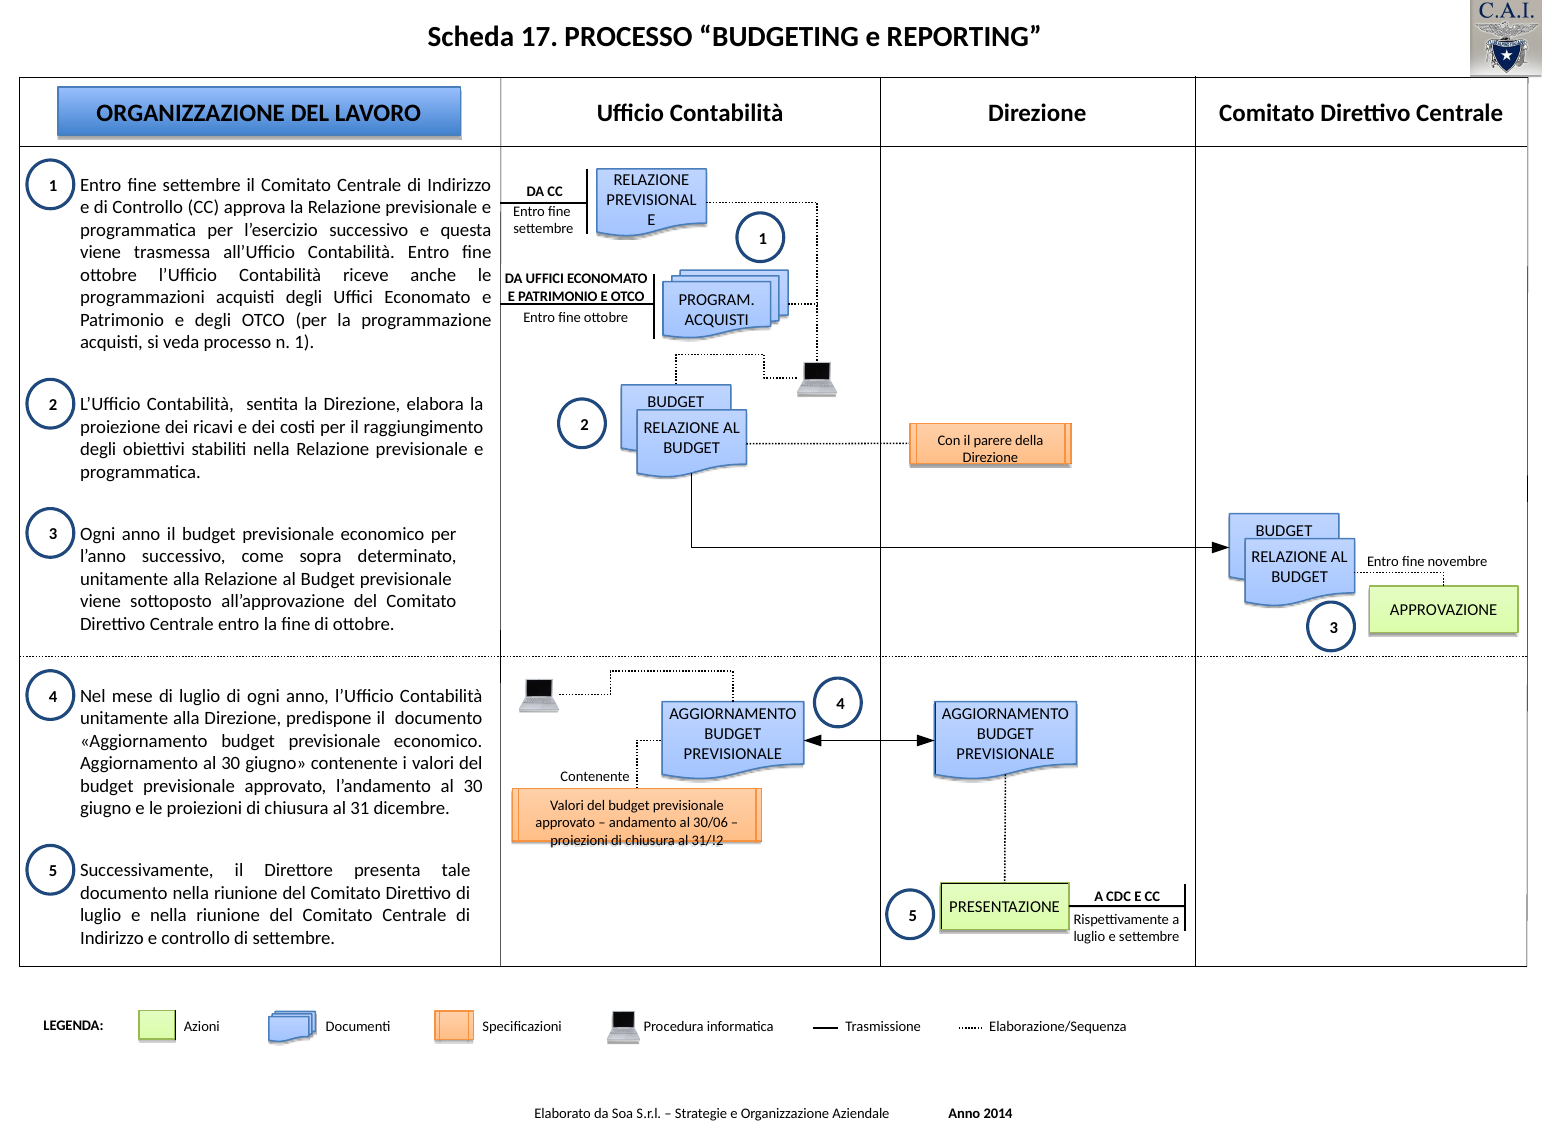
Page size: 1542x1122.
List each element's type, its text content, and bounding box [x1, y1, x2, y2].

text_box Ufficio Contabilità [500, 78, 880, 146]
text_box Comitato Direttivo Centrale [1194, 78, 1528, 146]
text_box Entro fine ottobre [507, 313, 653, 334]
text_box 2 [26, 379, 74, 429]
text_box RELAZIONE PREVISIONALE [596, 168, 707, 236]
text_box BUDGET [621, 384, 731, 451]
text_box Documenti [310, 1009, 441, 1043]
text_box Nel mese di luglio di ogni anno, l’Ufficio Contabilità unitamente alla Direzione, predispone il documento «Aggiornamento budget previsionale economico. Aggiornamento al 30 giugno» contenente i valori del budget previsionale approvato, l’andamento al 30 giugno e le proiezioni di chiusura al 31 dicembre. [65, 675, 507, 828]
text_box 5 [886, 889, 934, 939]
text_box PROGRAM. ACQUISTI [663, 270, 789, 338]
text_box [139, 1010, 168, 1039]
text_box Elaborato da Soa S.r.l. – Strategie e Organizzazione Aziendale Anno 2014 [2, 1096, 1542, 1122]
text_box Azioni [168, 1008, 269, 1042]
text_box DA UFFICI ECONOMATO E PATRIMONIO E OTCO [485, 261, 668, 313]
text_box Valori del budget previsionale approvato – andamento al 30/06 – proiezioni di chiusura al 31/!2 [519, 788, 756, 841]
text_box RELAZIONE AL BUDGET [1245, 538, 1355, 606]
text_box DA CC [588, 174, 596, 194]
text_box A CDC E CC [1058, 879, 1196, 912]
text_box Direzione [880, 78, 1194, 146]
text_box [435, 1011, 474, 1039]
text_box Scheda 17. PROCESSO “BUDGETING e REPORTING” [0, 0, 1470, 74]
picture [518, 678, 560, 712]
text_box ORGANIZZAZIONE DEL LAVORO [58, 87, 461, 135]
picture [796, 361, 838, 395]
text_box Con il parere della Direzione [917, 423, 1064, 463]
text_box Procedura informatica [628, 1009, 812, 1043]
text_box 1 [736, 212, 784, 262]
text_box Specificazioni [467, 1009, 598, 1042]
text_box LEGENDA: [28, 1008, 136, 1042]
text_box APPROVAZIONE [1370, 586, 1518, 633]
text_box Rispettivamente a luglio e settembre [1054, 912, 1195, 953]
text_box 4 [26, 670, 74, 720]
text_box Entro fine settembre [452, 194, 635, 245]
picture [606, 1011, 628, 1042]
text_box Entro fine novembre [1336, 544, 1519, 577]
text_box Contenente [530, 758, 660, 792]
text_box Trasmissione [830, 1009, 961, 1043]
text_box Elaborazione/Sequenza [974, 1009, 1148, 1042]
text_box AGGIORNAMENTO BUDGET PREVISIONALE [934, 701, 1077, 779]
text_box 5 [26, 845, 74, 895]
text_box Entro fine settembre il Comitato Centrale di Indirizzo e di Controllo (CC) approva la Relazione previsionale e programmatica per l’esercizio successivo e questa viene trasmessa all’Ufficio Contabilità. Entro fine ottobre l’Ufficio Contabilità riceve anche le programmazioni acquisti degli Uffici Economato e Patrimonio e degli OTCO (per la programmazione acquisti, si veda processo n. 1). [65, 165, 500, 363]
text_box 3 [26, 508, 74, 558]
text_box PRESENTAZIONE [941, 883, 1069, 929]
text_box 4 [814, 678, 862, 727]
text_box 1 [26, 160, 74, 209]
picture [1470, 0, 1542, 75]
text_box 3 [1307, 602, 1355, 651]
text_box [268, 1011, 316, 1042]
text_box AGGIORNAMENTO BUDGET PREVISIONALE [662, 701, 804, 779]
text_box DA CC [507, 174, 586, 194]
text_box BUDGET [1229, 513, 1339, 580]
text_box 2 [558, 398, 606, 448]
text_box Successivamente, il Direttore presenta tale documento nella riunione del Comitato Direttivo di luglio e nella riunione del Comitato Centrale di Indirizzo e controllo di settembre. [65, 850, 507, 957]
text_box Ogni anno il budget previsionale economico per l’anno successivo, come sopra determinato, unitamente alla Relazione al Budget previsionale viene sottoposto all’approvazione del Comitato Direttivo Centrale entro la fine di ottobre. [65, 513, 507, 643]
text_box L’Ufficio Contabilità, sentita la Direzione, elabora la proiezione dei ricavi e dei costi per il raggiungimento degli obiettivi stabiliti nella Relazione previsionale e programmatica. [65, 384, 507, 491]
text_box RELAZIONE AL BUDGET [637, 409, 747, 477]
